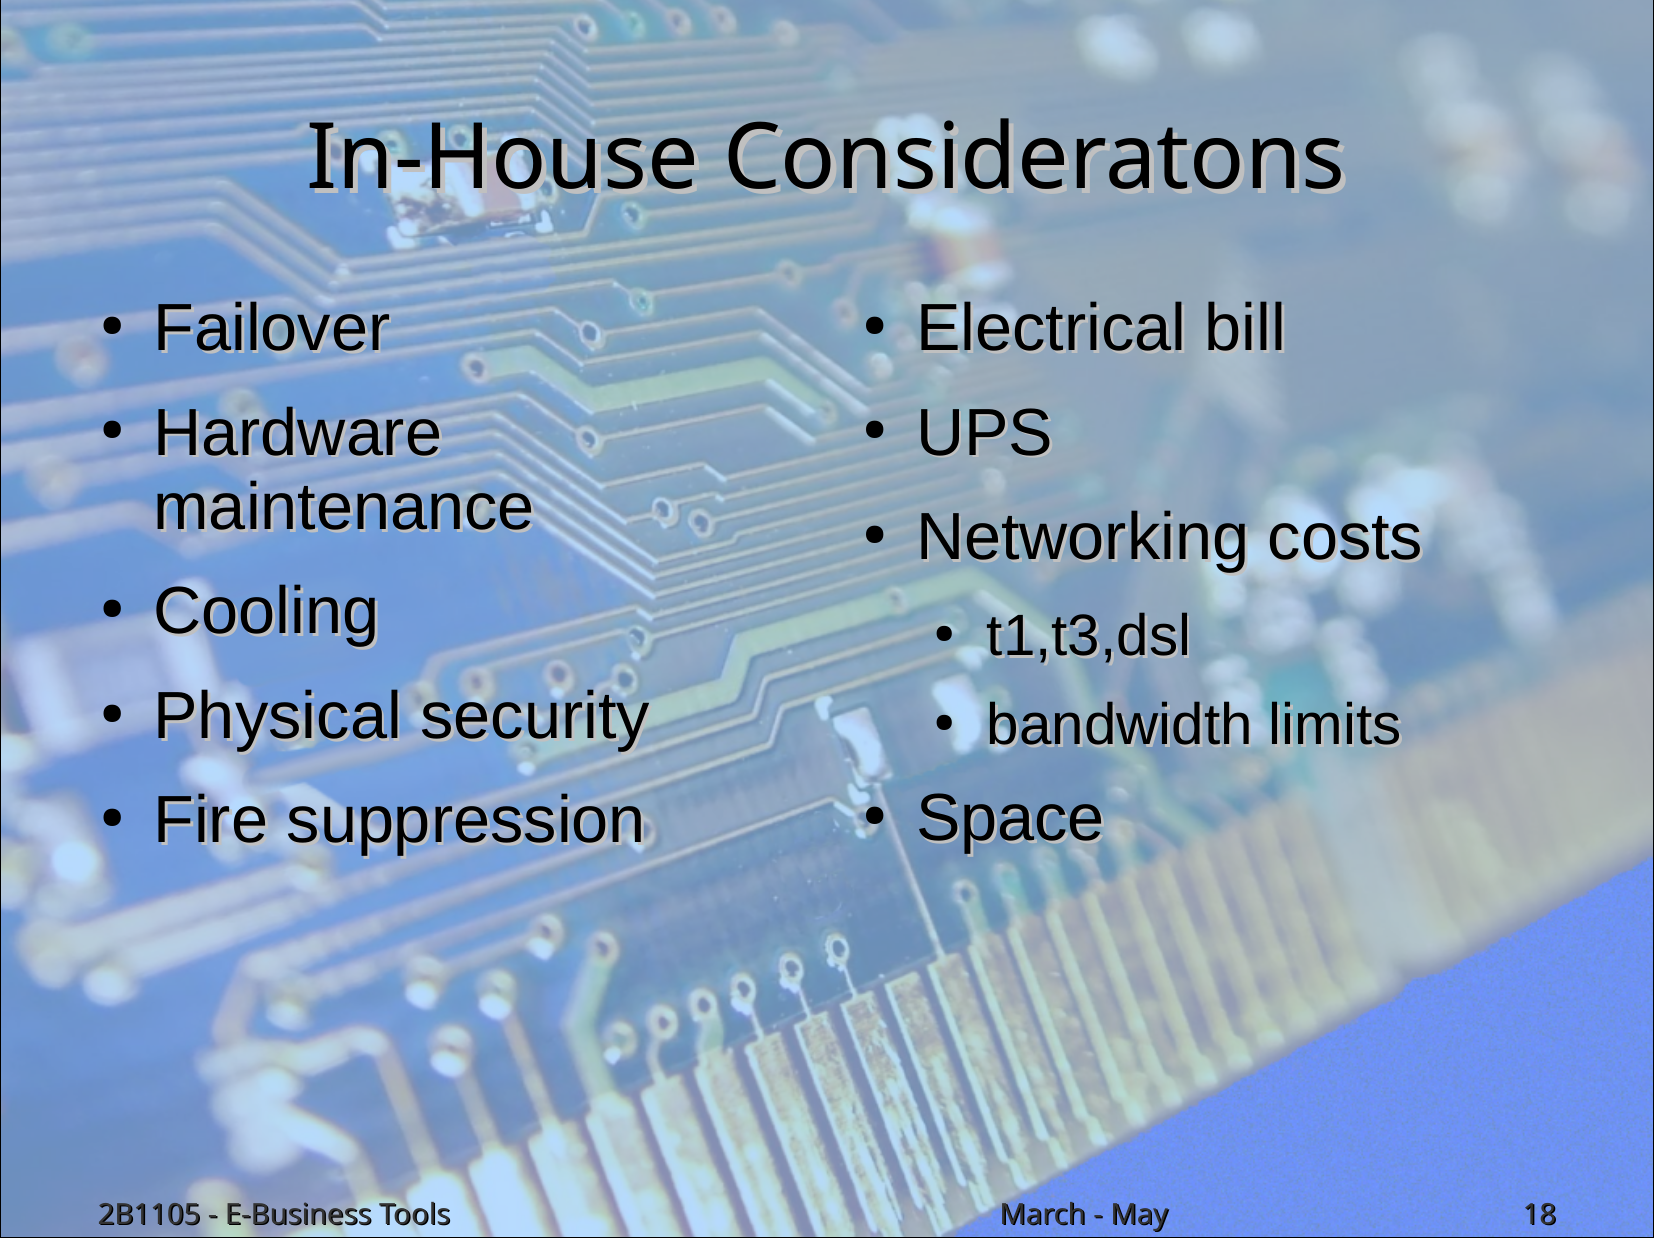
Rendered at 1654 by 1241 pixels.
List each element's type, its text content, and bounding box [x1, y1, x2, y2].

list Failover Hardware maintenance Cooling Physical security Fire suppression [82, 290, 809, 1109]
title In-House Consideratons [82, 56, 1571, 250]
list Electrical bill UPS Networking costs t1,t3,dsl bandwidth limits Space [845, 290, 1572, 1109]
